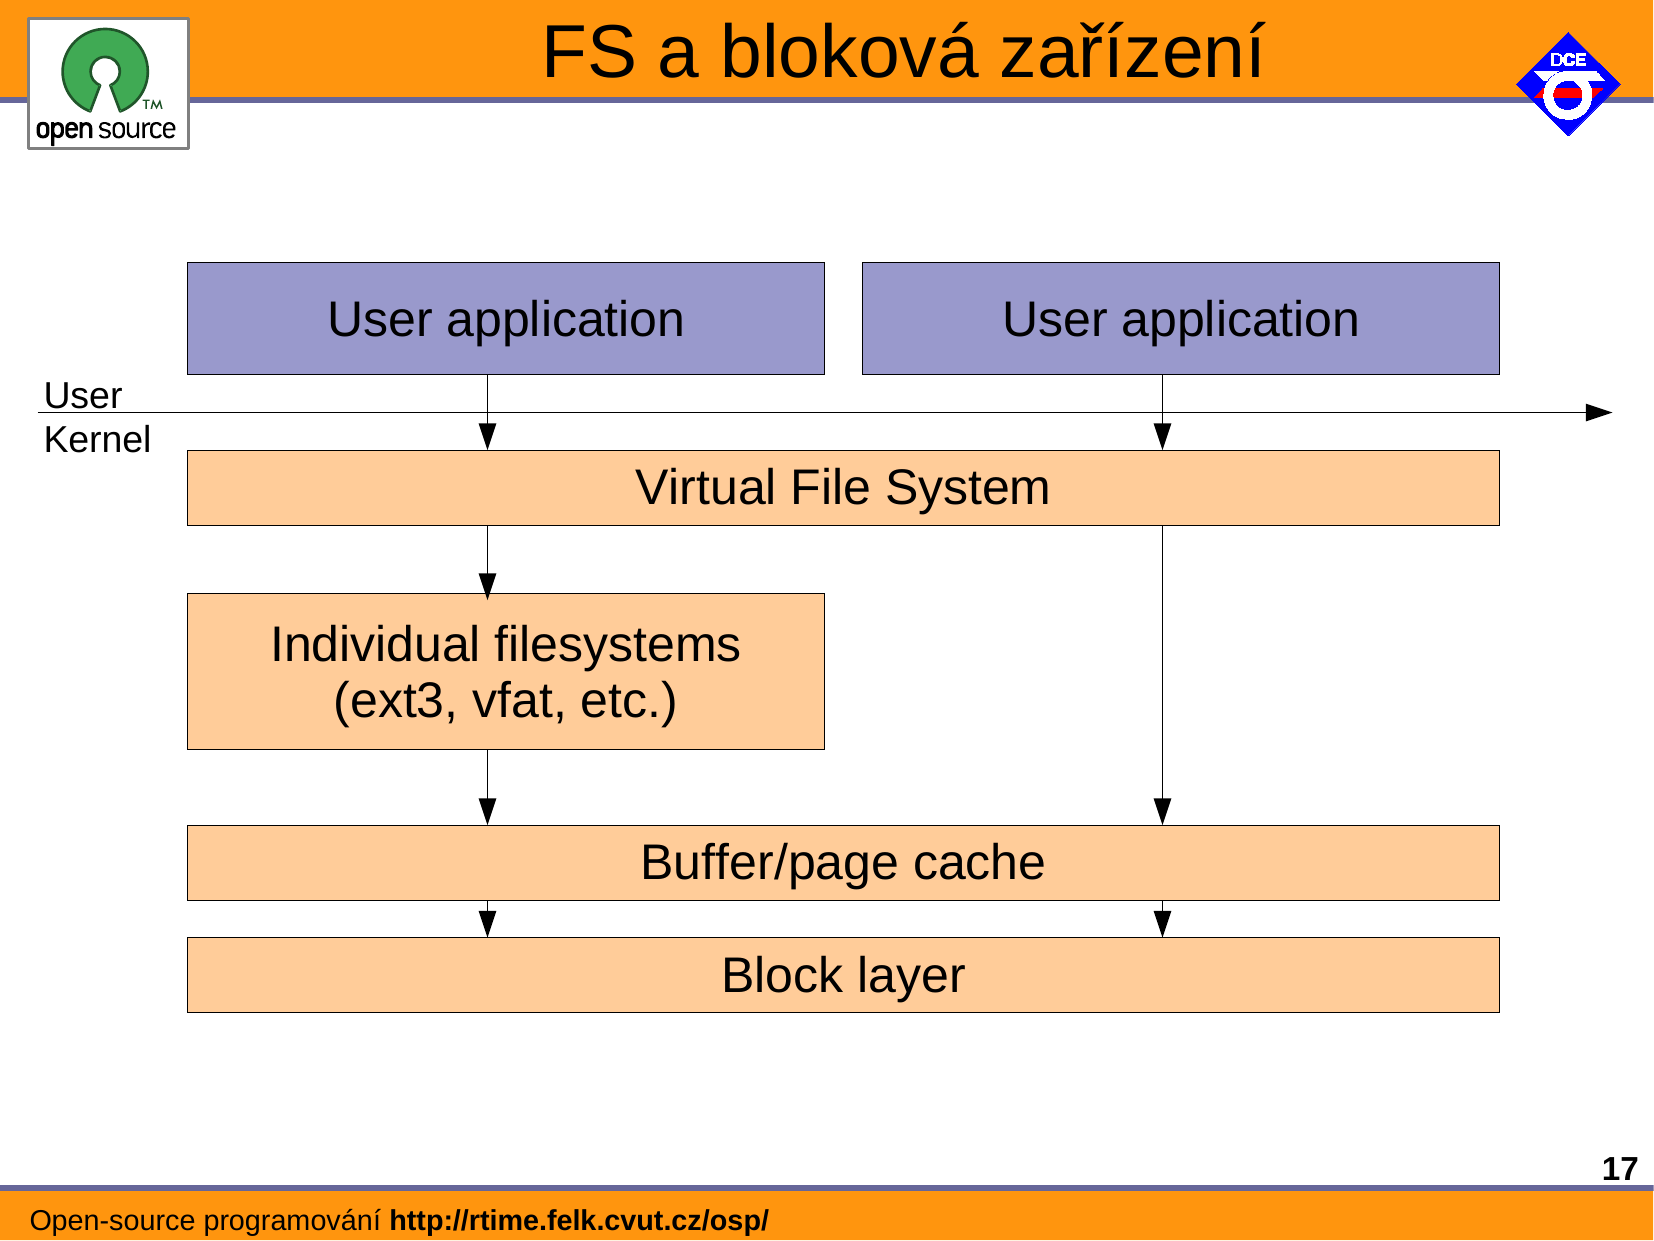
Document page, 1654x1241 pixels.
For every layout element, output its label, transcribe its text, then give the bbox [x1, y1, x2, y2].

text_box Kernel [37, 428, 376, 472]
text_box Buffer/page cache [187, 825, 1500, 901]
text_box User application [187, 262, 825, 375]
text_box User [37, 368, 376, 428]
text_box Block layer [187, 937, 1500, 1013]
text_box Virtual File System [187, 450, 1500, 526]
title FS a bloková zařízení [178, 4, 1631, 98]
text_box Individual filesystems (ext3, vfat, etc.) [187, 593, 825, 750]
text_box User application [862, 262, 1500, 375]
